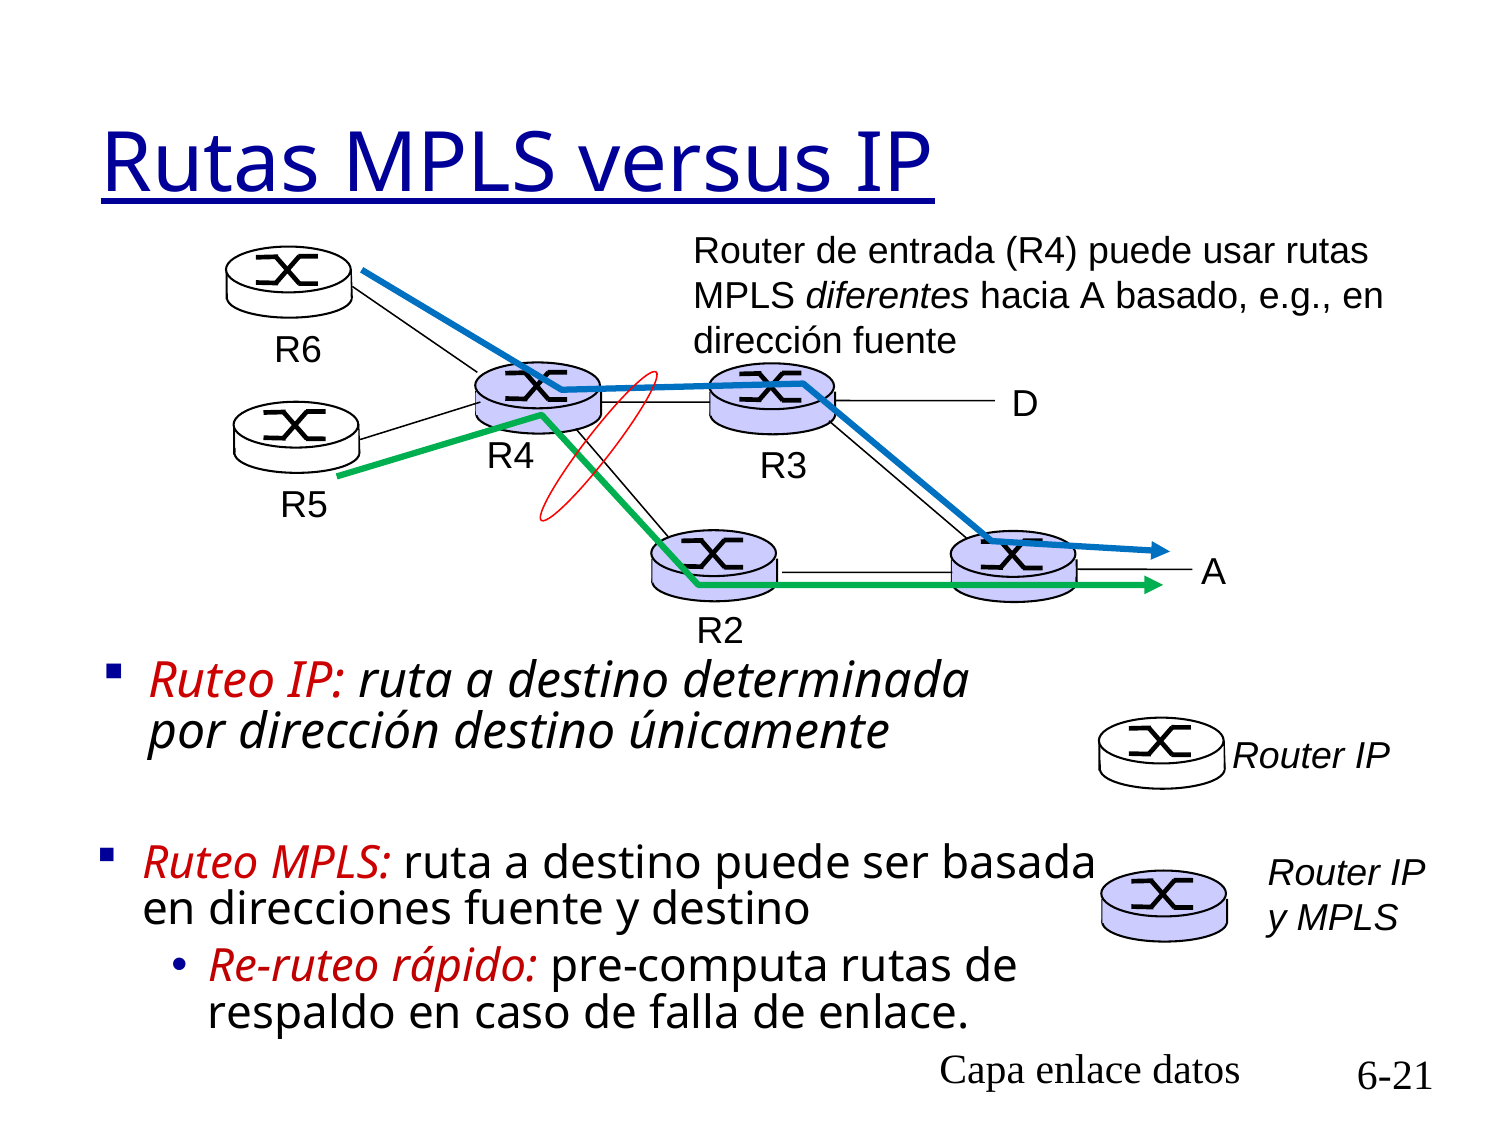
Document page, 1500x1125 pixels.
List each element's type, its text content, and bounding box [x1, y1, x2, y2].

text_box A [1186, 539, 1241, 600]
text_box Ruteo IP: ruta a destino determinada por dirección destino únicamente [87, 649, 991, 833]
text_box [955, 589, 1073, 603]
text_box [233, 401, 360, 472]
title Rutas MPLS versus IP [85, 56, 1361, 260]
text_box [524, 362, 600, 386]
text_box [710, 387, 835, 434]
text_box [475, 364, 601, 432]
text_box R6 [259, 317, 337, 377]
text_box [710, 369, 835, 404]
text_box Router IP y MPLS [1252, 840, 1441, 945]
text_box [529, 419, 543, 423]
text_box [1098, 717, 1217, 789]
text_box [987, 530, 1067, 542]
text_box [950, 534, 1076, 581]
text_box Ruteo MPLS: ruta a destino puede ser basada en direcciones fuente y destino Re-ruteo rápido: pre-computa rutas de respaldo en caso de falla de enlace. [81, 833, 1130, 1087]
text_box D [996, 372, 1054, 432]
text_box R5 [265, 472, 343, 533]
text_box Router IP [1217, 723, 1406, 784]
text_box R2 [681, 598, 760, 649]
text_box Router de entrada (R4) puede usar rutas MPLS diferentes hacia A basado, e.g., en dirección fuente [678, 219, 1458, 369]
text_box [226, 260, 352, 317]
text_box [283, 260, 292, 265]
text_box R3 [744, 434, 823, 494]
text_box [662, 530, 776, 581]
text_box [1130, 870, 1227, 942]
text_box R4 [471, 423, 550, 484]
text_box [651, 544, 773, 599]
